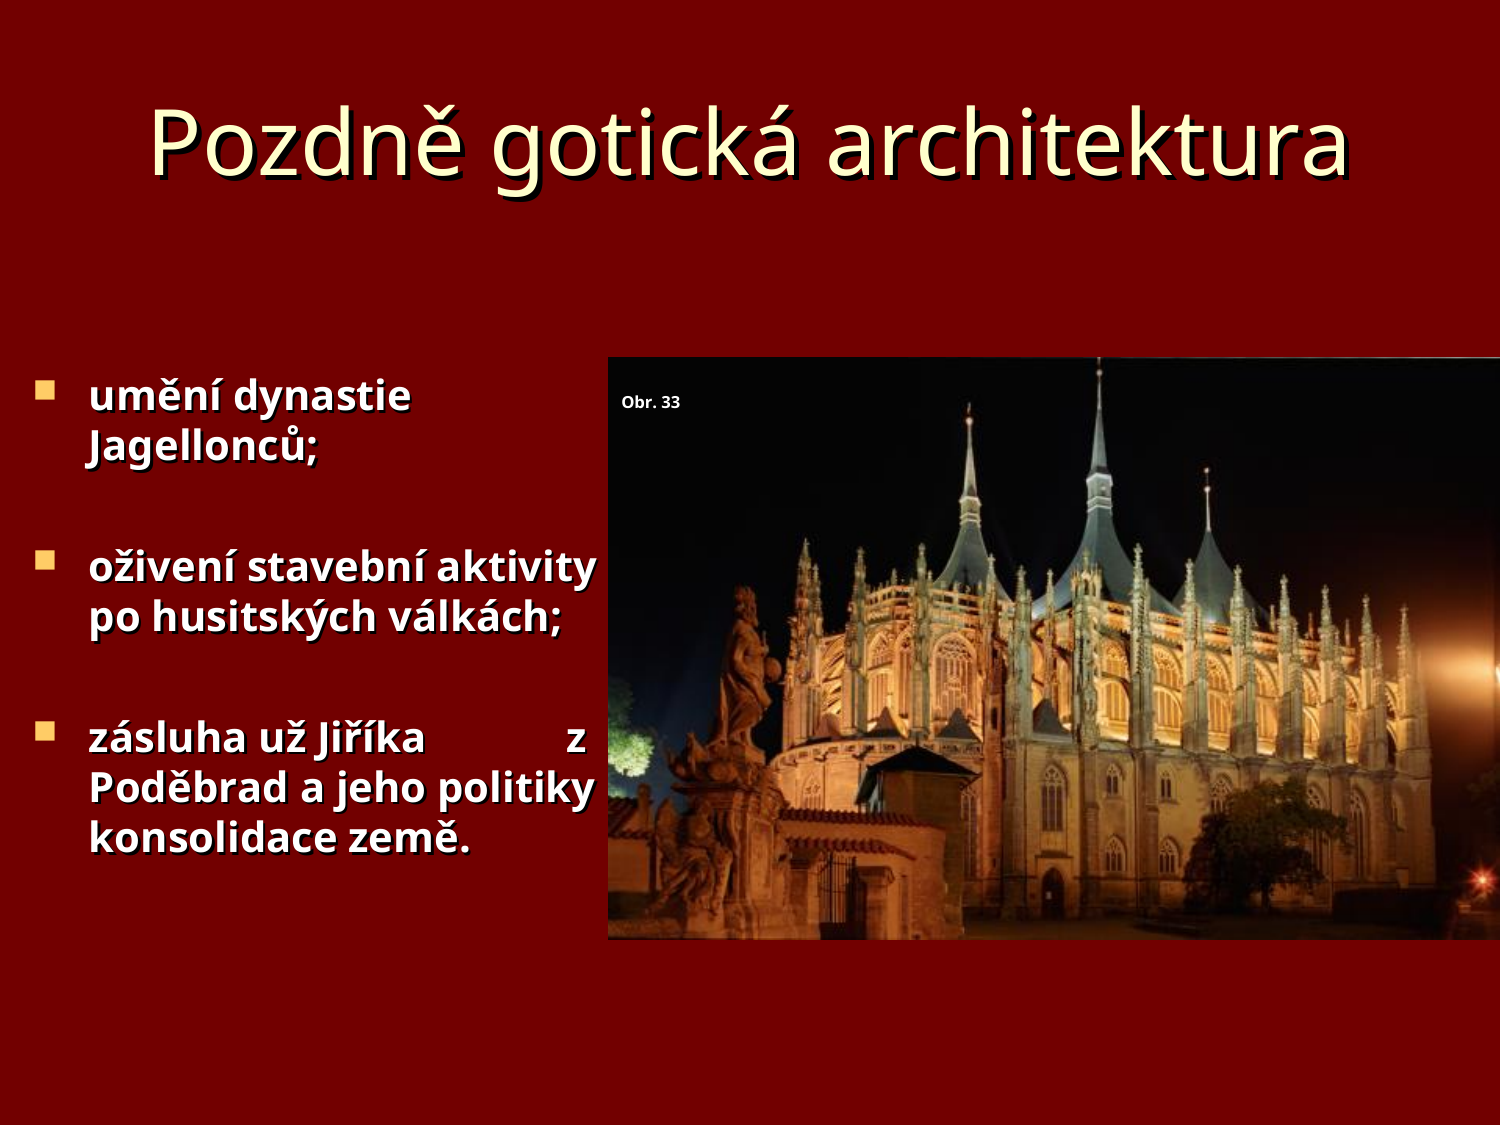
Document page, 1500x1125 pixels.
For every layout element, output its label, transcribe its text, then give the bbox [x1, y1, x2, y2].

text_box [608, 357, 1500, 940]
list umění dynastie Jagellonců; oživení stavební aktivity po husitských válkách; zásluha už Jiříka z Poděbrad a jeho politiky konsolidace země. [17, 361, 621, 1001]
title Pozdně gotická architektura [75, 45, 1426, 233]
text_box Obr. 33 [606, 384, 696, 421]
